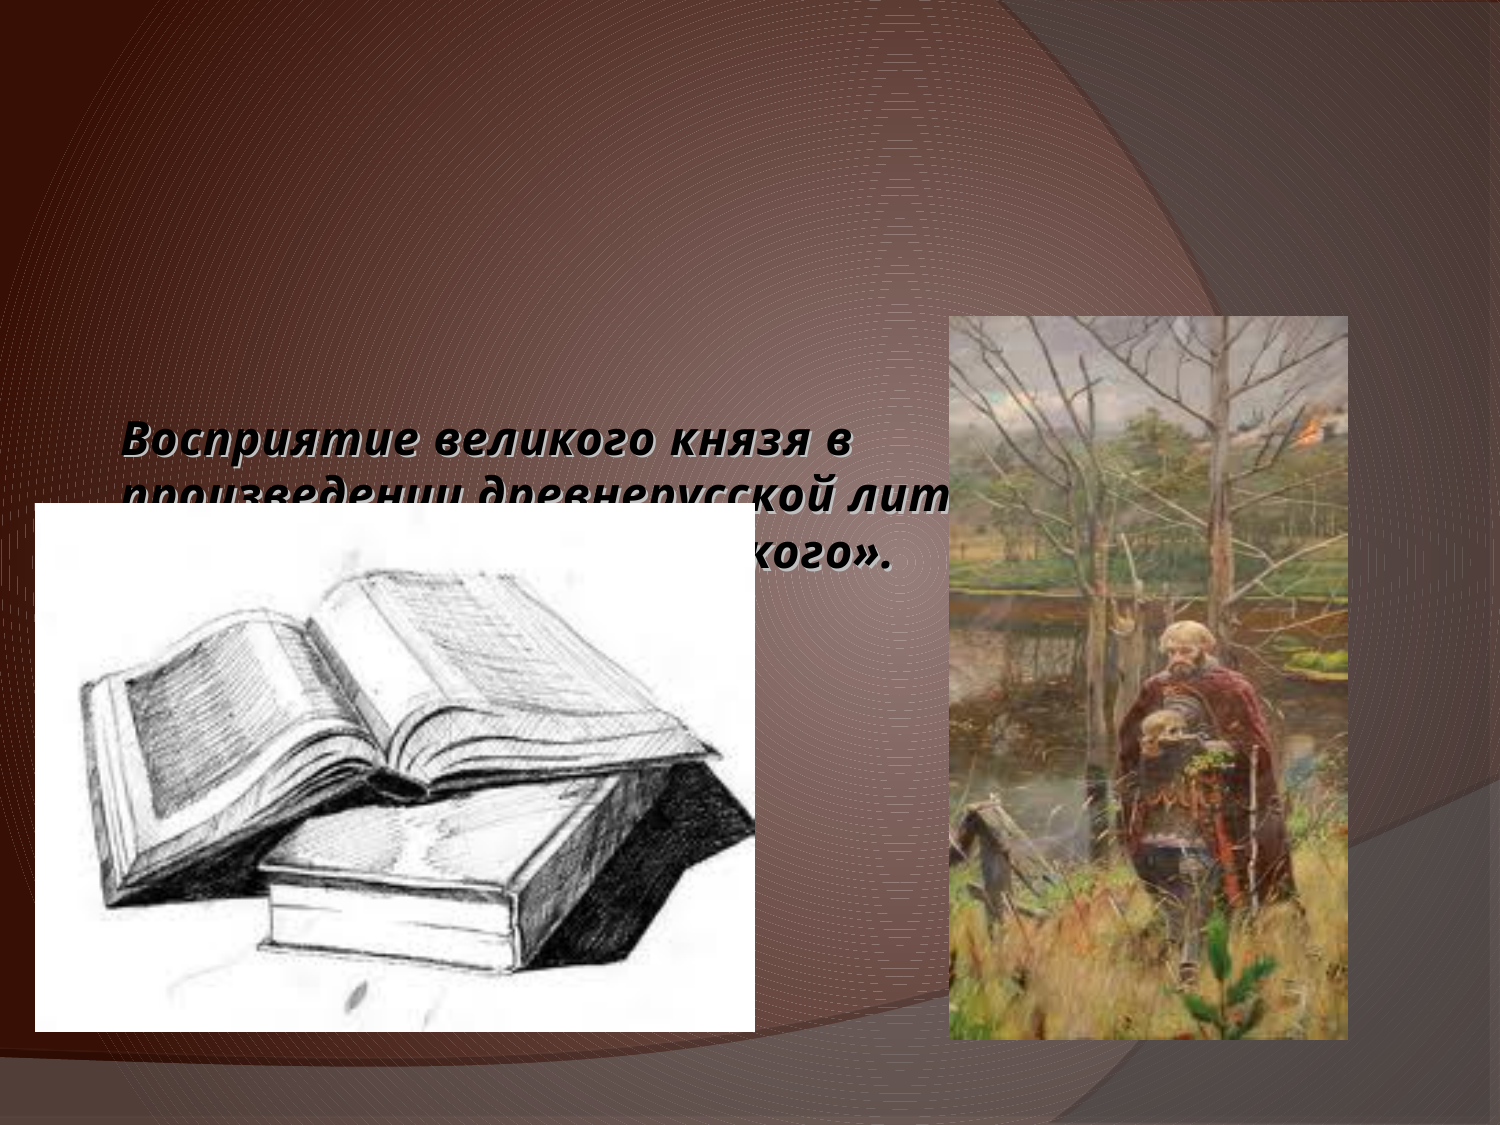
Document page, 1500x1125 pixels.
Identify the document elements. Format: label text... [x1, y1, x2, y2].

picture [35, 503, 755, 1032]
title [755, 587, 949, 888]
list Восприятие великого князя в произведении древнерусской литературы «Житие Александра Невского». [0, 0, 1500, 340]
picture [949, 316, 1348, 1040]
